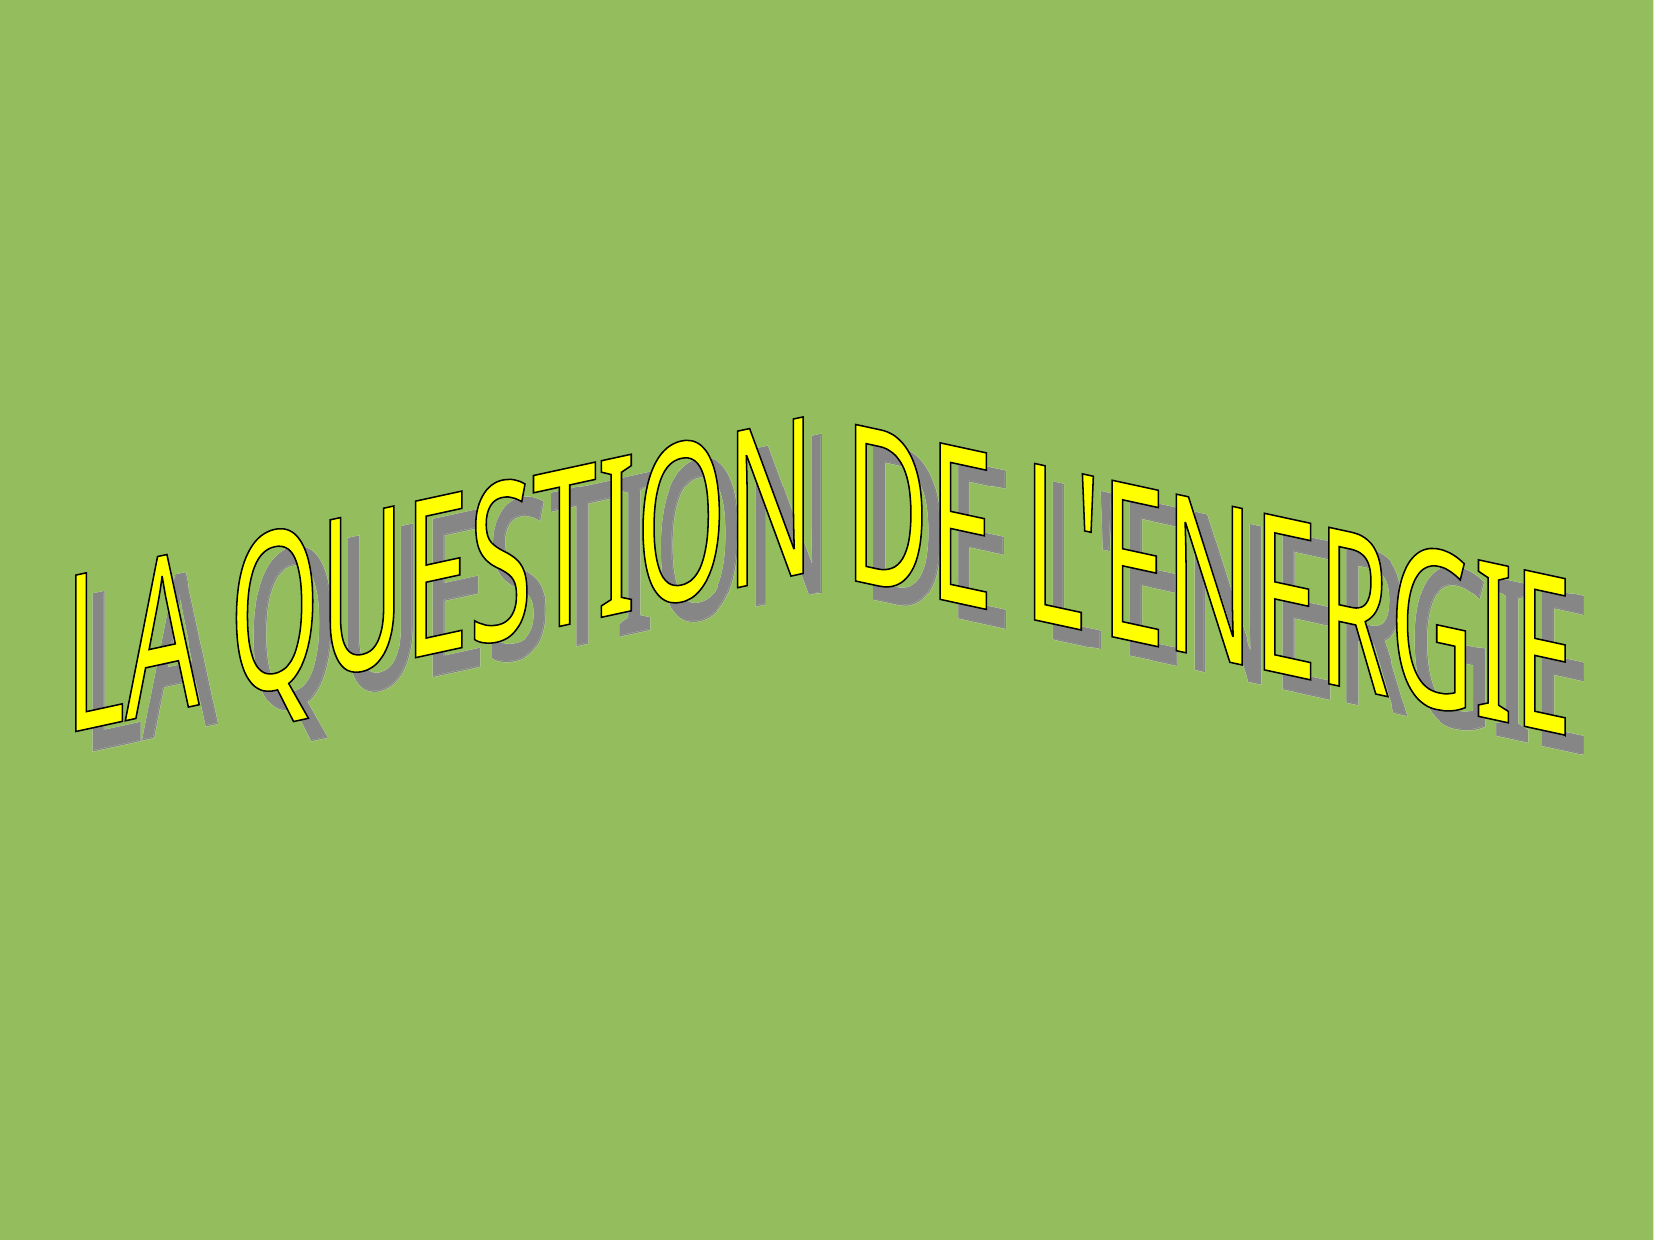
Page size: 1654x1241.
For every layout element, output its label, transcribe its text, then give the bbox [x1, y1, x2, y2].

text_box LA QUESTION DE L'ENERGIE [236, 528, 313, 722]
text_box LA QUESTION DE L'ENERGIE [330, 505, 394, 673]
text_box LA QUESTION DE L'ENERGIE [1034, 463, 1082, 631]
text_box LA QUESTION DE L'ENERGIE [1112, 480, 1159, 647]
text_box LA QUESTION DE L'ENERGIE [1478, 559, 1509, 723]
text_box LA QUESTION DE L'ENERGIE [1524, 569, 1566, 736]
text_box LA QUESTION DE L'ENERGIE [1328, 527, 1388, 697]
text_box LA QUESTION DE L'ENERGIE [940, 442, 987, 610]
text_box LA QUESTION DE L'ENERGIE [1396, 548, 1466, 711]
text_box LA QUESTION DE L'ENERGIE [1264, 513, 1311, 680]
text_box LA QUESTION DE L'ENERGIE [533, 462, 596, 627]
text_box LA QUESTION DE L'ENERGIE [125, 554, 200, 721]
text_box LA QUESTION DE L'ENERGIE [415, 491, 462, 658]
text_box LA QUESTION DE L'ENERGIE [75, 572, 123, 732]
text_box LA QUESTION DE L'ENERGIE [601, 454, 632, 618]
text_box LA QUESTION DE L'ENERGIE [474, 479, 527, 644]
text_box LA QUESTION DE L'ENERGIE [643, 440, 720, 603]
text_box LA QUESTION DE L'ENERGIE [1082, 473, 1094, 533]
text_box LA QUESTION DE L'ENERGIE [737, 416, 804, 588]
text_box LA QUESTION DE L'ENERGIE [1176, 494, 1243, 665]
text_box LA QUESTION DE L'ENERGIE [855, 424, 922, 587]
